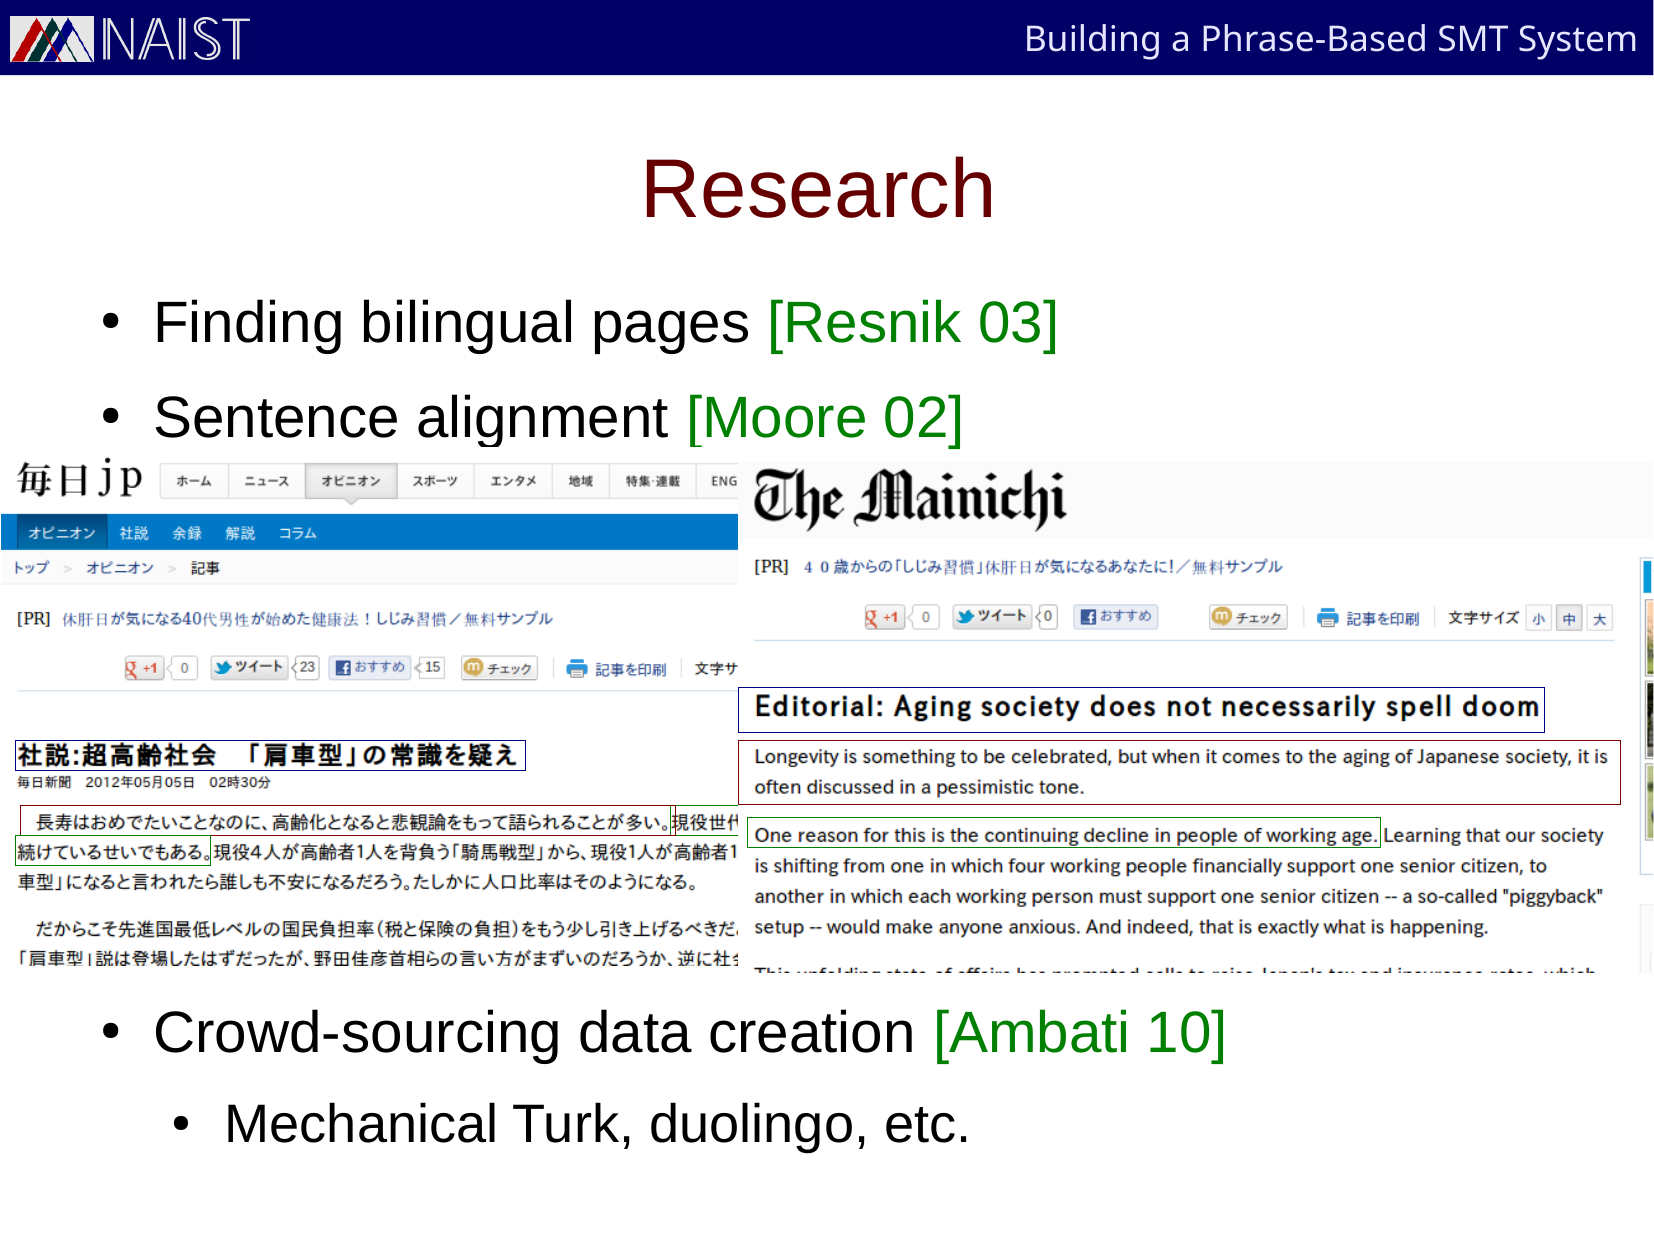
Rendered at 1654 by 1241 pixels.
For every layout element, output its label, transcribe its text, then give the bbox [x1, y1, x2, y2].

picture [102, 17, 251, 60]
list Finding bilingual pages [Resnik 03] Sentence alignment [Moore 02] Crowd-sourcing data creation [Ambati 10] Mechanical Turk, duolingo, etc. [82, 966, 1571, 1155]
picture [1, 447, 1654, 973]
list Finding bilingual pages [Resnik 03] Sentence alignment [Moore 02] Crowd-sourcing data creation [Ambati 10] Mechanical Turk, duolingo, etc. [82, 290, 1571, 462]
title Research [75, 92, 1564, 285]
picture [10, 16, 94, 62]
